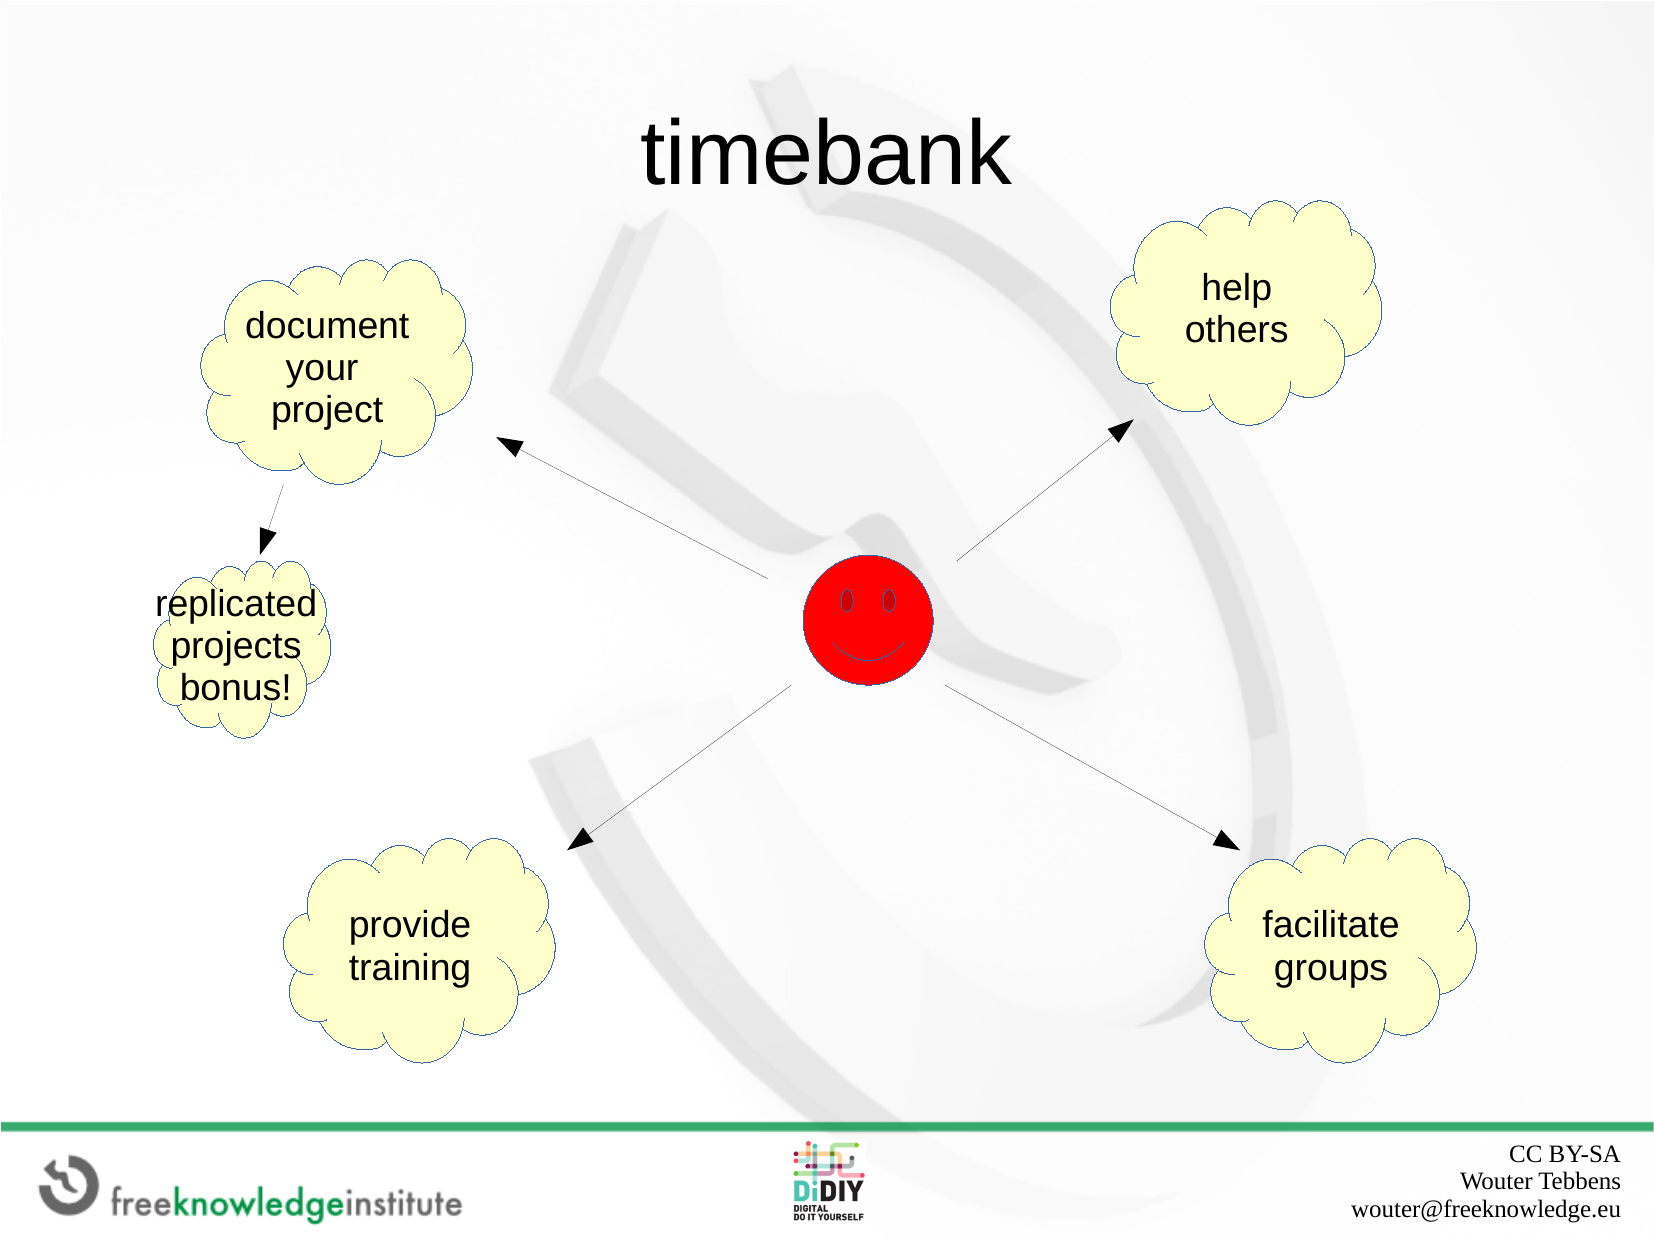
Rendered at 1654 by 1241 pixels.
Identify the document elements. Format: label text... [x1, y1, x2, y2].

text_box [803, 555, 934, 686]
text_box help others [1110, 200, 1382, 426]
picture [1, 1, 1654, 1241]
text_box document your project [200, 259, 473, 485]
text_box provide training [283, 838, 556, 1064]
text_box facilitate groups [1204, 838, 1477, 1064]
title timebank [82, 49, 1571, 257]
text_box replicated projects bonus! [153, 561, 331, 739]
